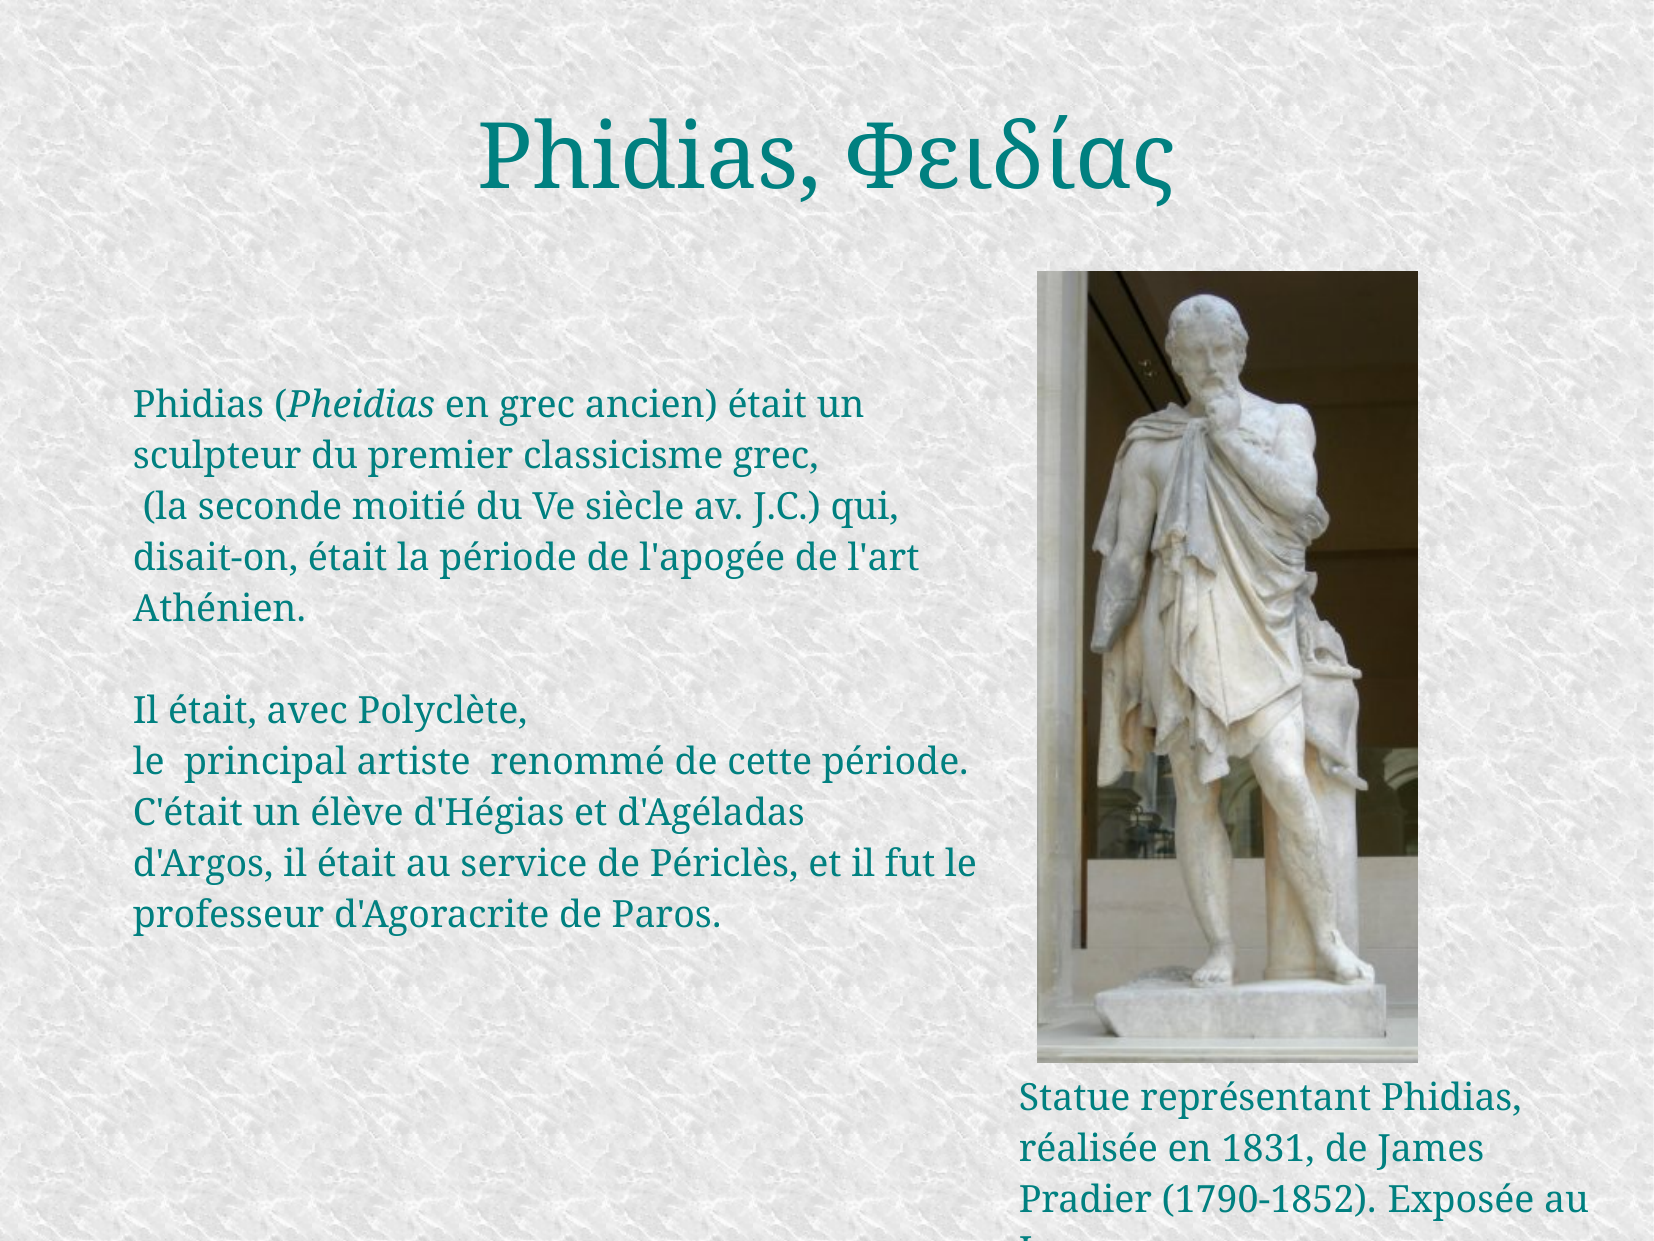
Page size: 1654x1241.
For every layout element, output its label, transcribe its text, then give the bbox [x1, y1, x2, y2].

title Phidias, Φειδίας [82, 49, 1571, 257]
text_box Statue représentant Phidias, réalisée en 1831, de James Pradier (1790-1852). Exposée au Louvres. [1003, 1062, 1619, 1229]
picture [0, 0, 1654, 1241]
text_box Phidias (Pheidias en grec ancien) était un sculpteur du premier classicisme grec, (la seconde moitié du Ve siècle av. J.C.) qui, disait-on, était la période de l'apogée de l'art Athénien. Il était, avec Polyclète, le principal artiste renommé de cette période. C'était un élève d'Hégias et d'Agéladas d'Argos, il était au service de Périclès, et il fut le professeur d'Agoracrite de Paros. [118, 370, 1016, 989]
